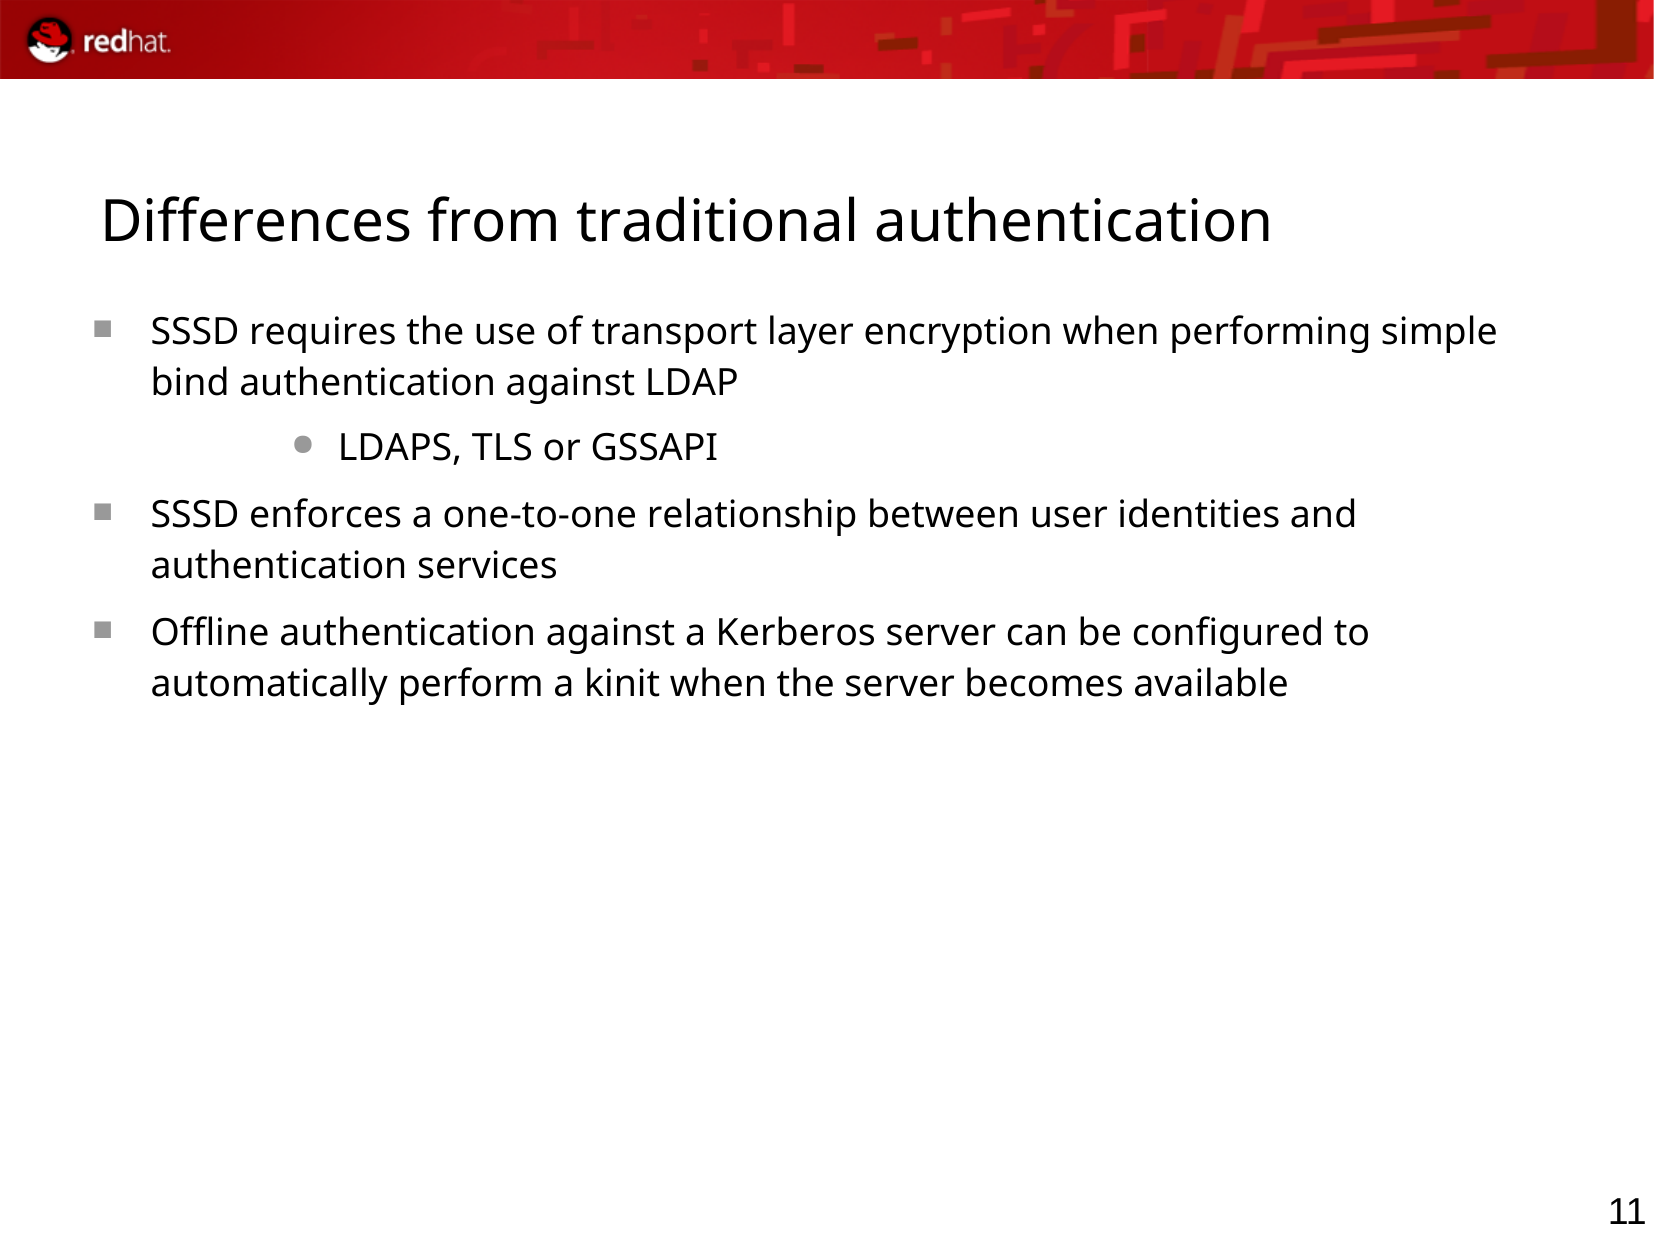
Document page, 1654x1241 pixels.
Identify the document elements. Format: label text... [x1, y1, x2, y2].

picture [0, 0, 1654, 79]
title Differences from traditional authentication [100, 171, 1506, 267]
list SSSD requires the use of transport layer encryption when performing simple bind authentication against LDAP LDAPS, TLS or GSSAPI SSSD enforces a one-to-one relationship between user identities and authentication services Offline authentication against a Kerberos server can be configured to automatically perform a kinit when the server becomes available [94, 304, 1500, 1159]
